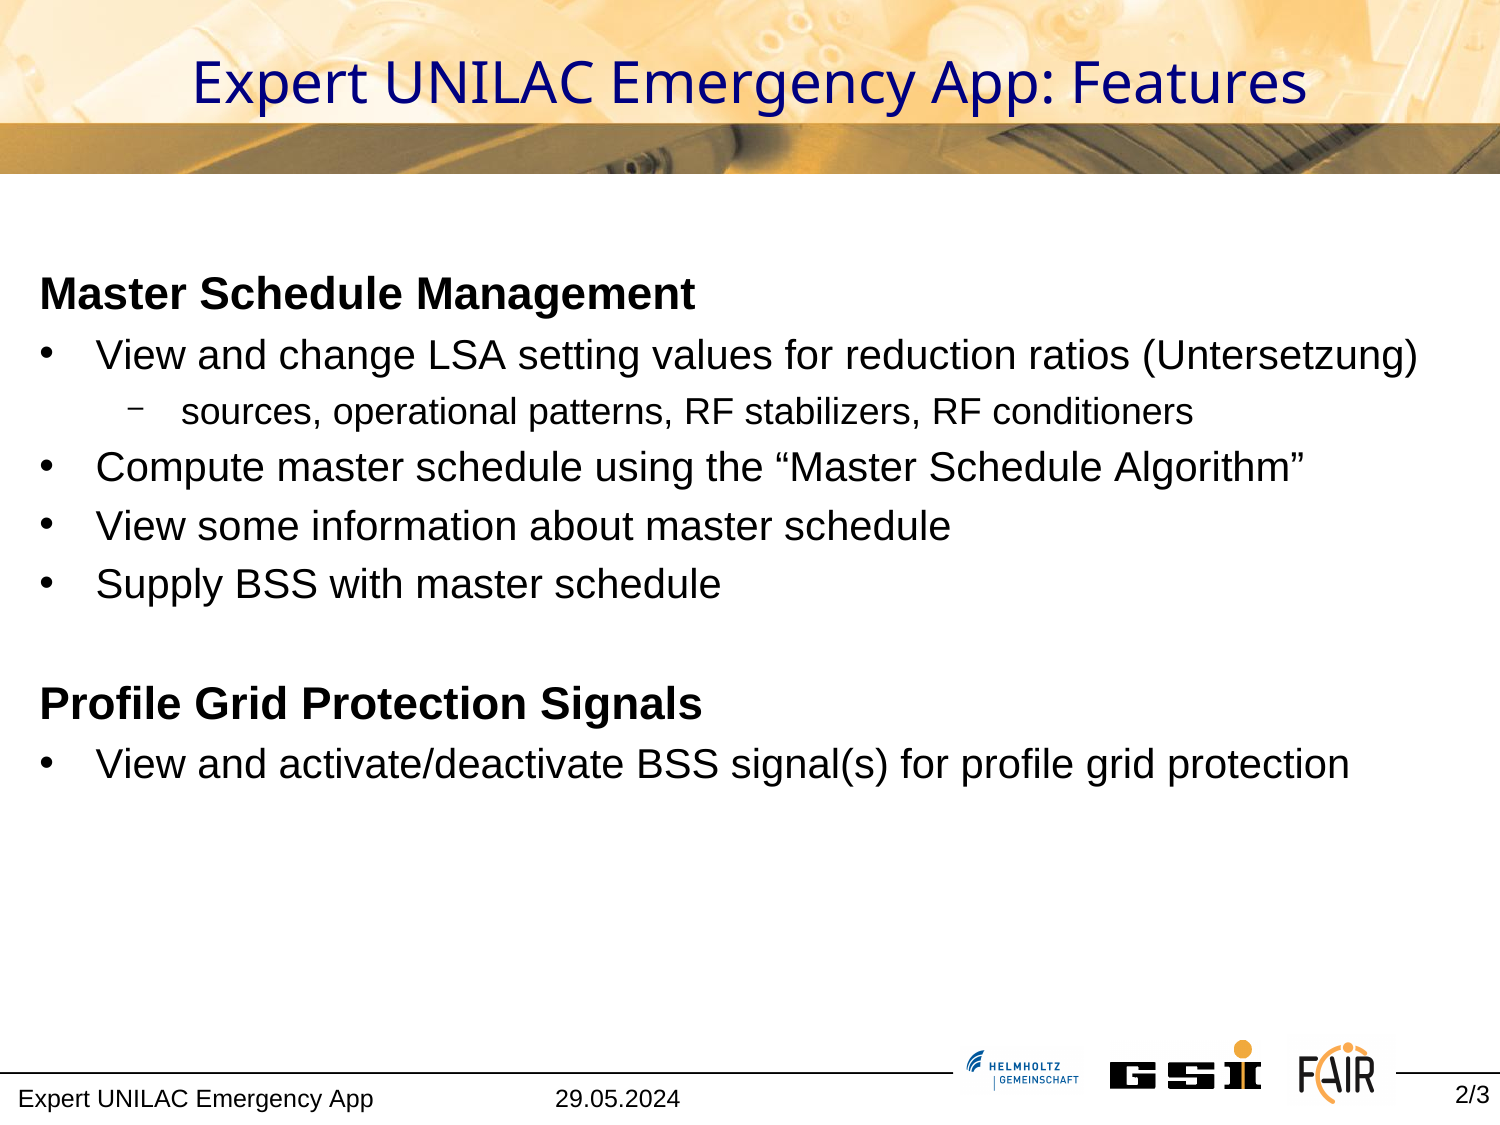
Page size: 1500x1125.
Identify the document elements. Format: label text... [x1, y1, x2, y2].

picture [0, 0, 1500, 175]
title Expert UNILAC Emergency App: Features [75, 0, 1426, 174]
picture [1110, 1040, 1261, 1089]
picture [960, 1046, 1084, 1095]
list Master Schedule Management View and change LSA setting values for reduction ratios (Untersetzung) sources, operational patterns, RF stabilizers, RF conditioners Compute master schedule using the “Master Schedule Algorithm” View some information about master schedule Supply BSS with master schedule Profile Grid Protection Signals View and activate/deactivate BSS signal(s) for profile grid protection [24, 206, 1487, 1035]
picture [1287, 1035, 1396, 1106]
